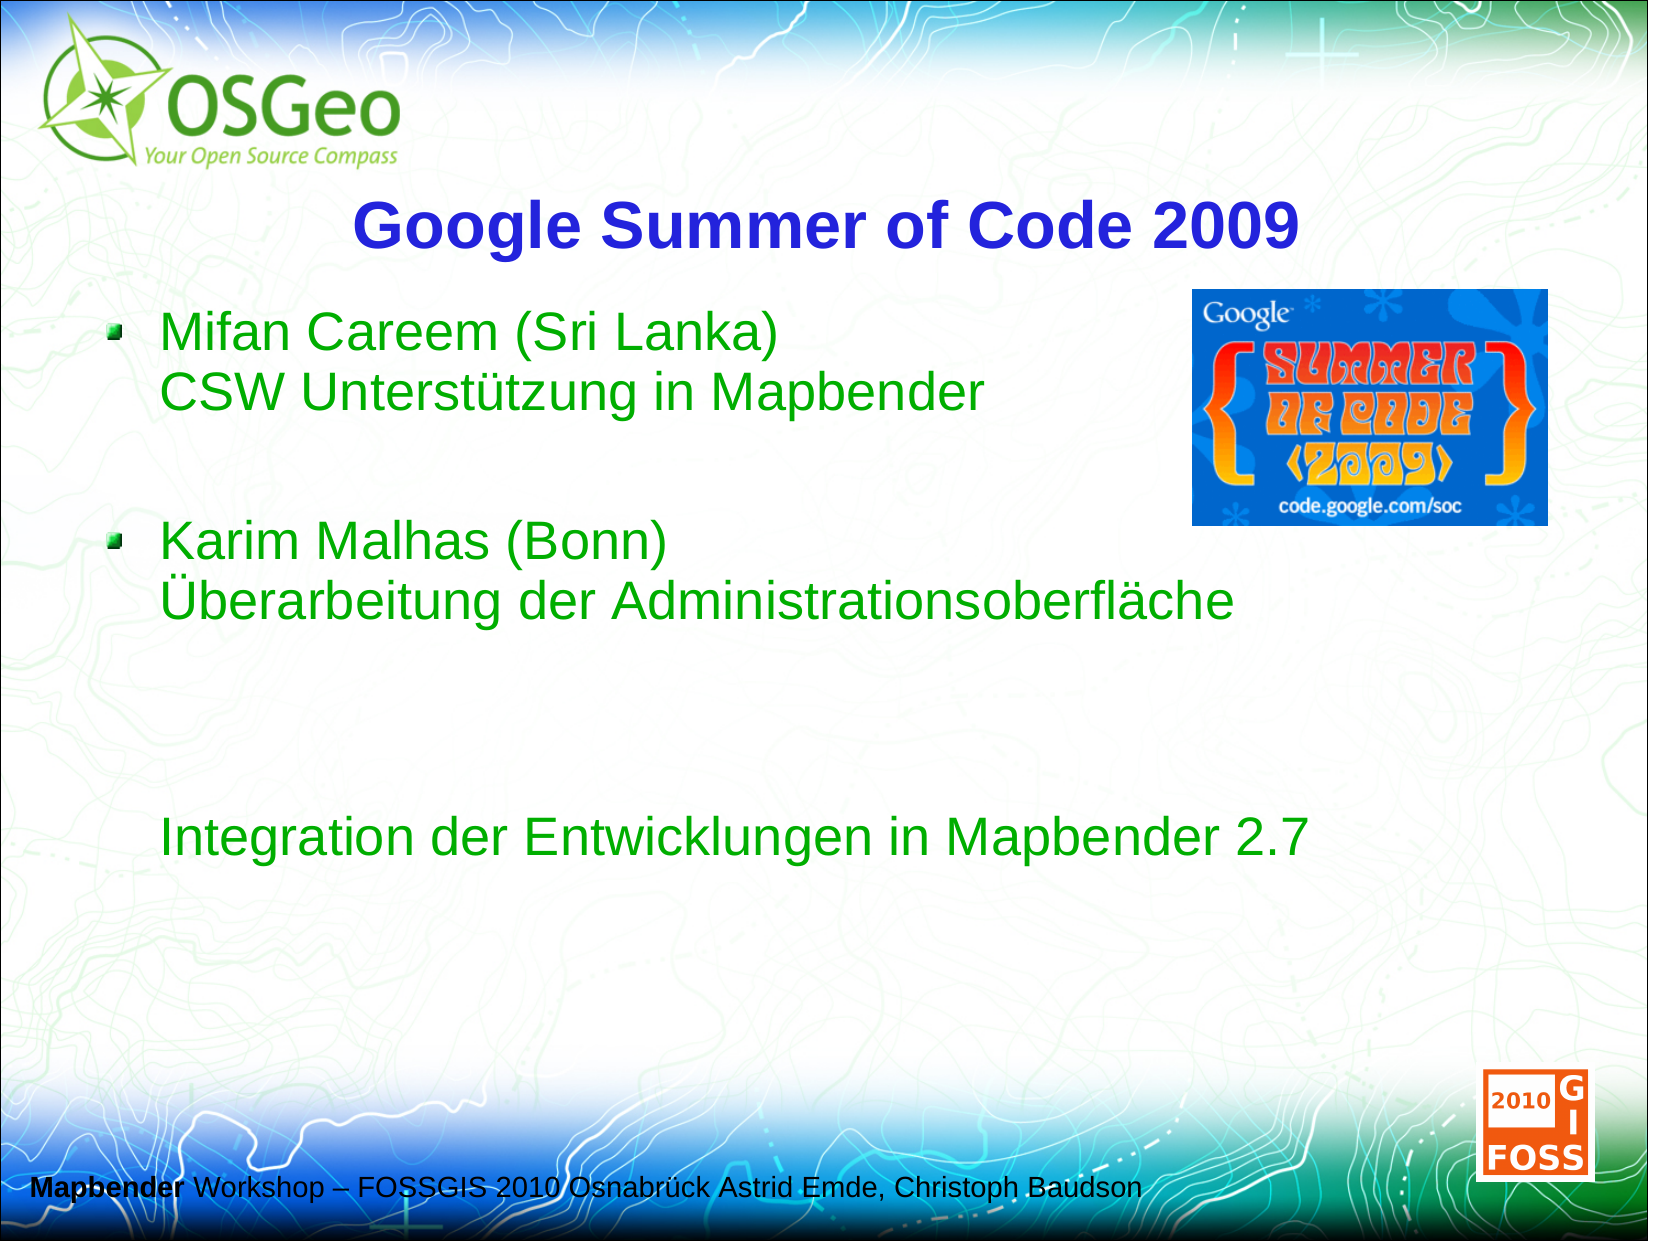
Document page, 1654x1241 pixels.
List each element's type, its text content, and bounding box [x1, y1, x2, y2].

list Mifan Careem (Sri Lanka) CSW Unterstützung in Mapbender Karim Malhas (Bonn) Überarbeitung der Administrationsoberfläche Integration der Entwicklungen in Mapbender 2.7 [88, 301, 1577, 1120]
title Google Summer of Code 2009 [82, 138, 1571, 314]
picture [1, 1, 1647, 1240]
